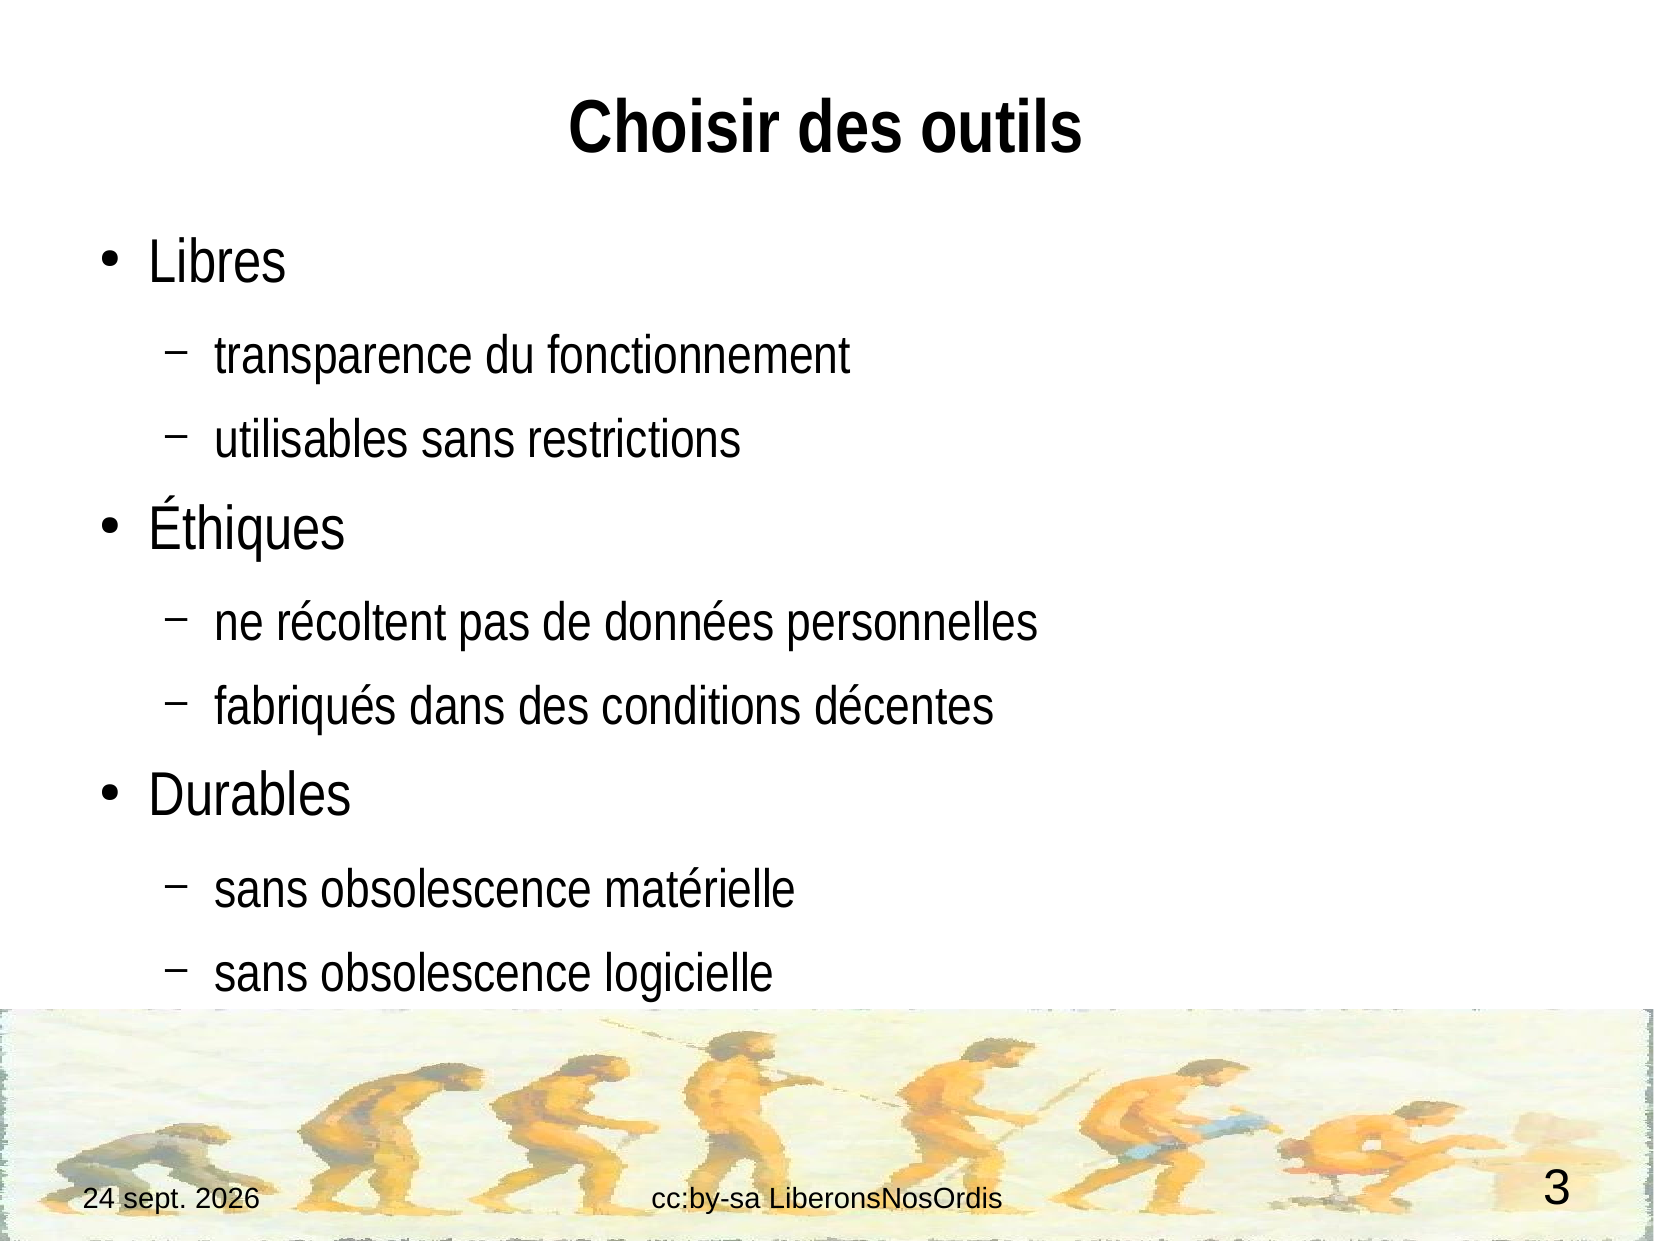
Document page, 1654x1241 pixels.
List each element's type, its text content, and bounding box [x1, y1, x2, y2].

title Choisir des outils [82, 49, 1571, 201]
picture [0, 1009, 1654, 1241]
list Libres transparence du fonctionnement utilisables sans restrictions Éthiques ne récoltent pas de données personnelles fabriqués dans des conditions décentes Durables sans obsolescence matérielle sans obsolescence logicielle [82, 224, 1571, 1010]
